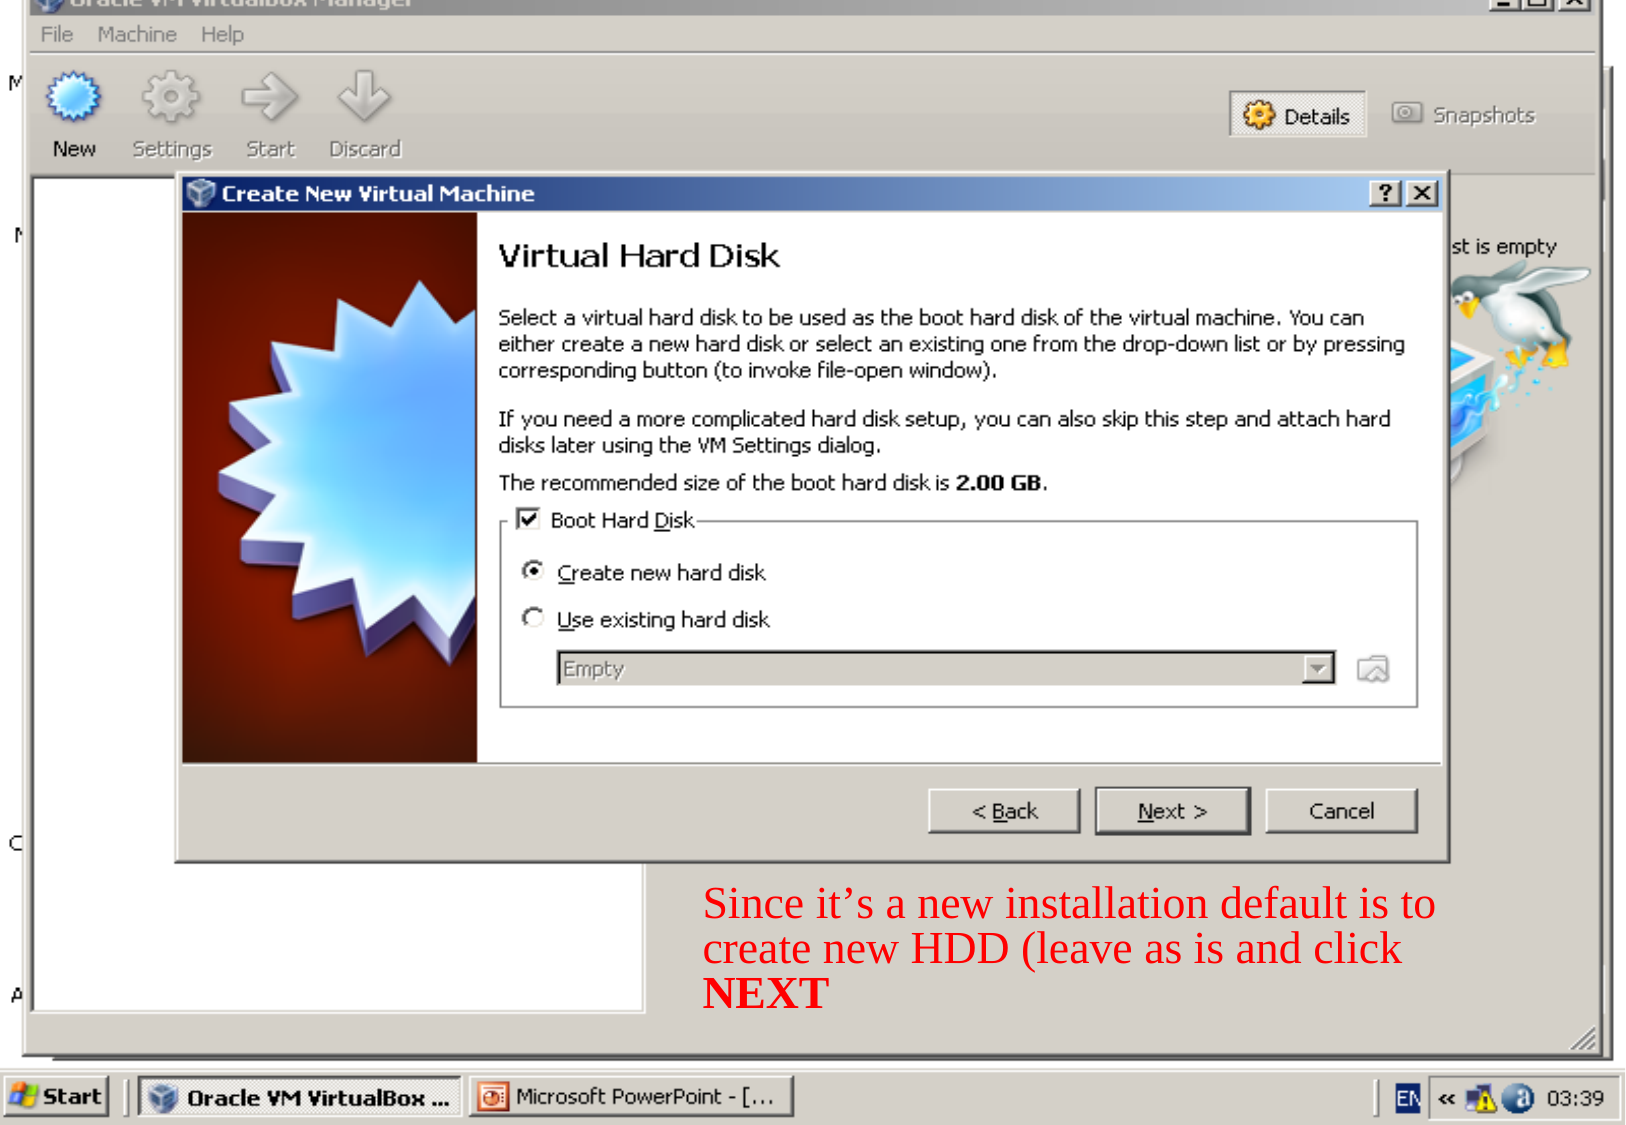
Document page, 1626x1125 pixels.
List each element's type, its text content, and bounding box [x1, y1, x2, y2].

picture [0, 0, 1626, 1125]
text_box Since it’s a new installation default is to create new HDD (leave as is and click NEXT [687, 874, 1526, 1026]
